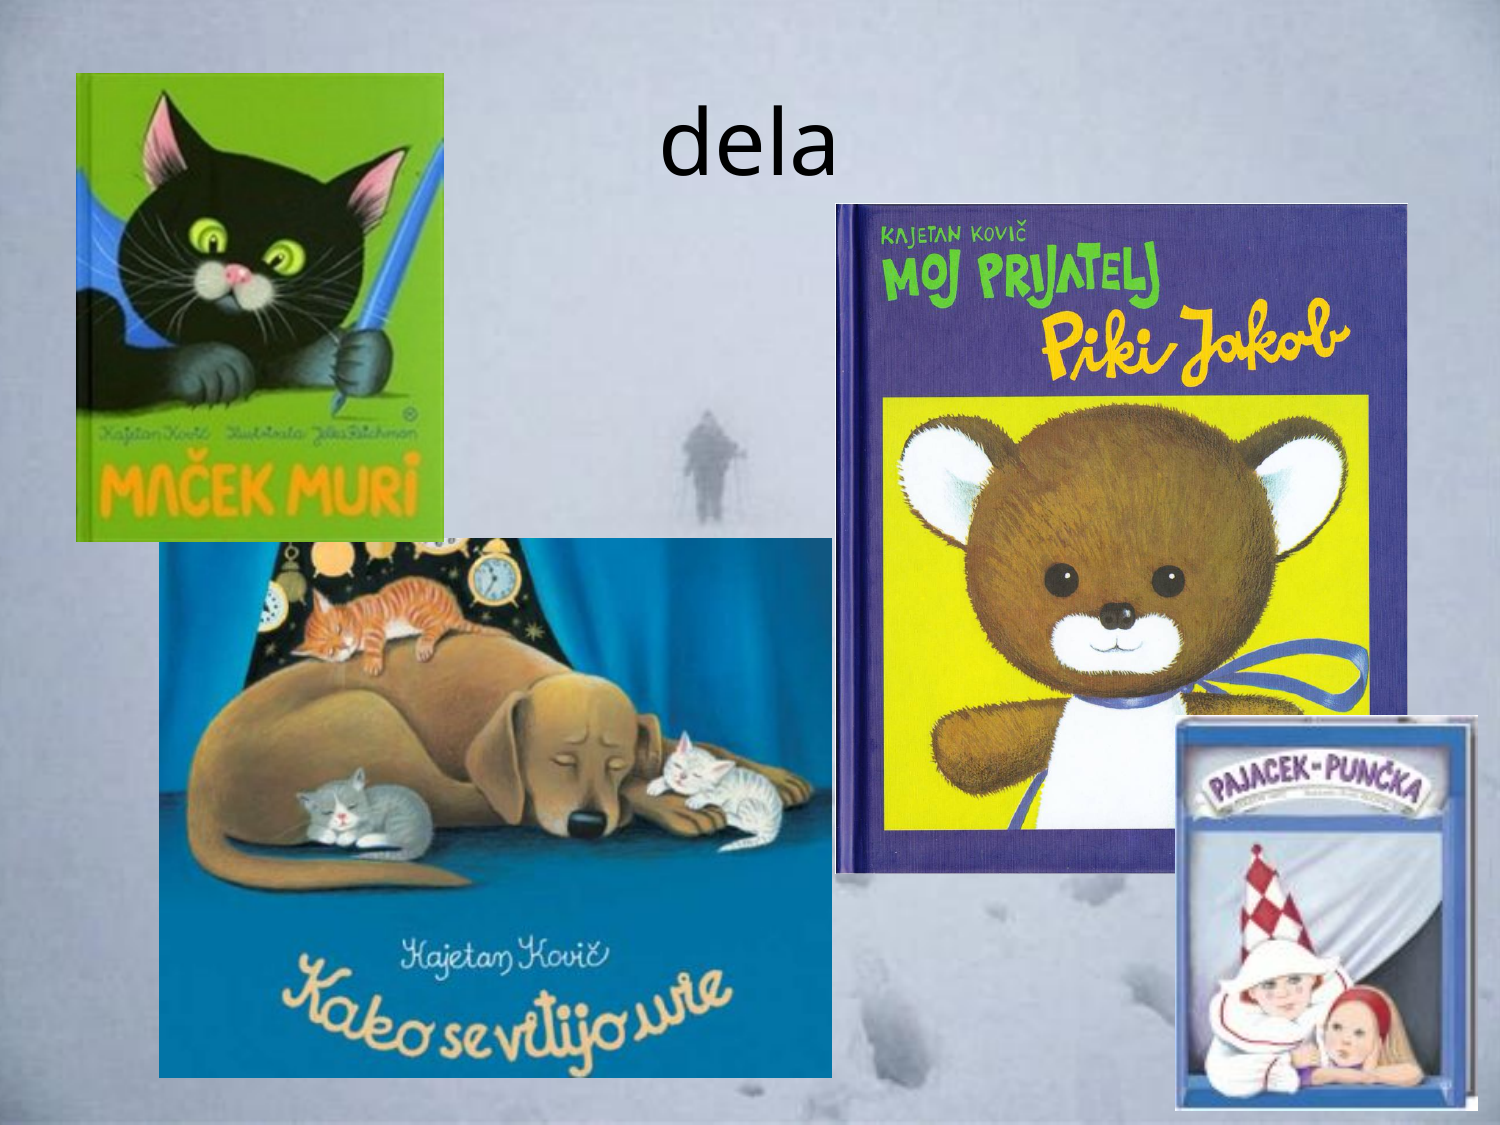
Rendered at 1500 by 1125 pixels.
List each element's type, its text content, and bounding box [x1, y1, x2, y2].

picture [0, 0, 1500, 1125]
title dela [75, 45, 1425, 233]
